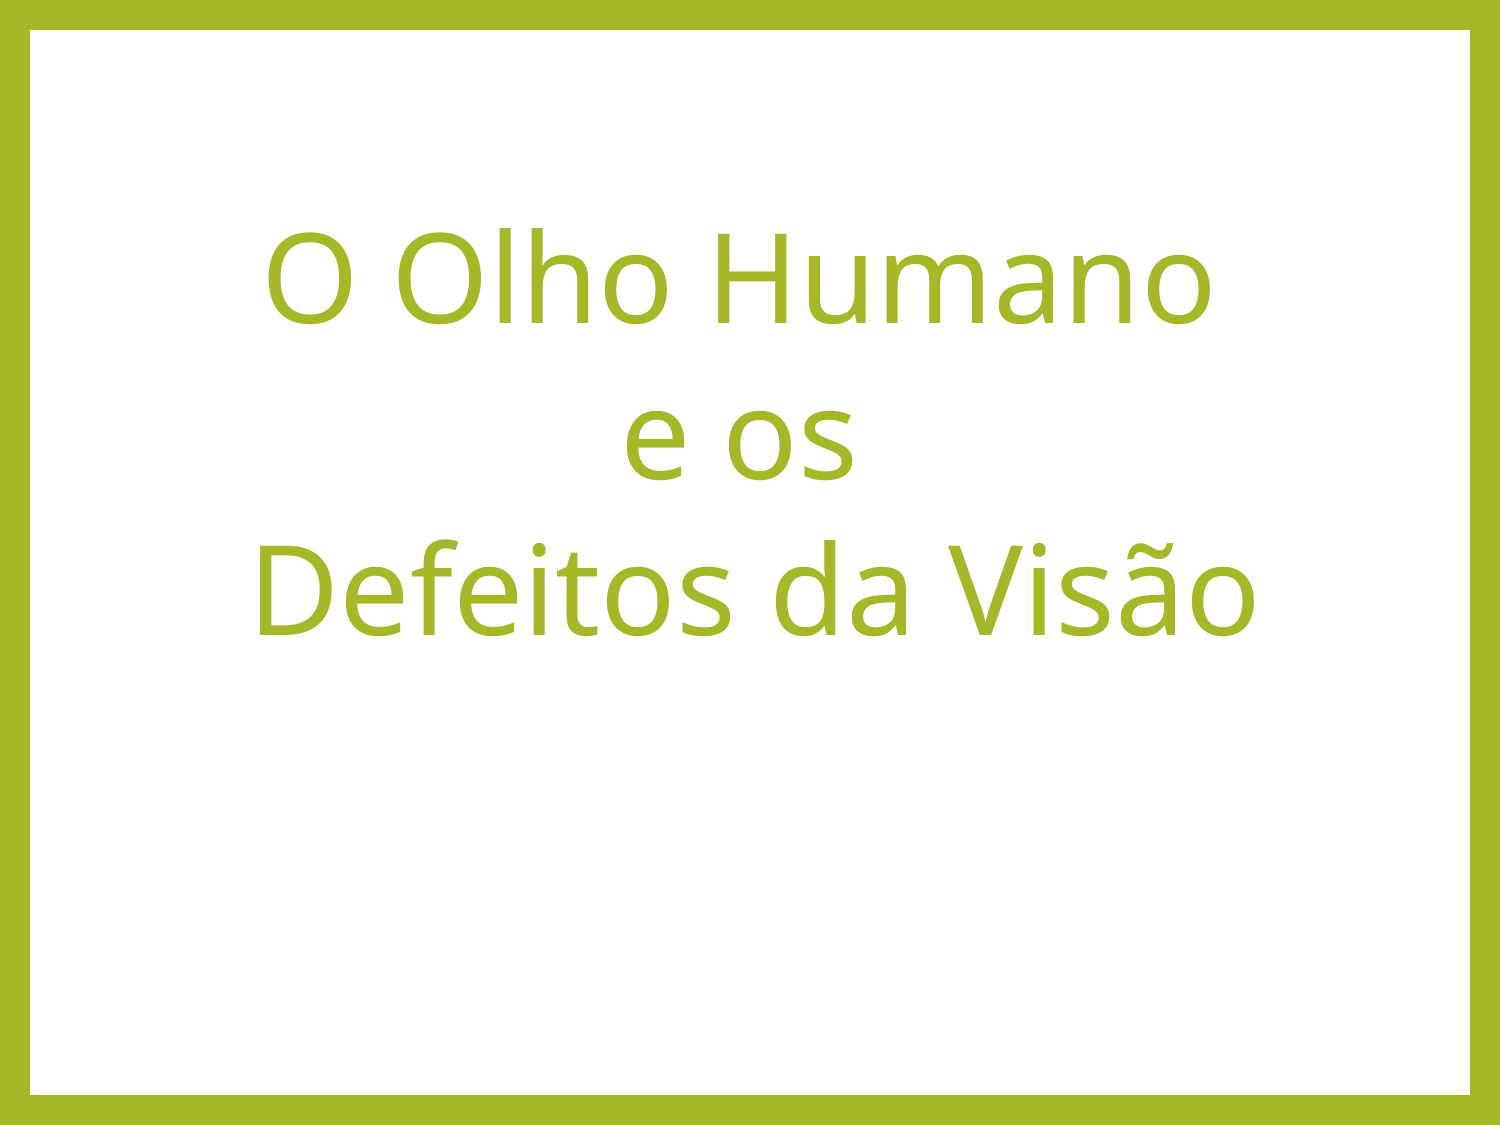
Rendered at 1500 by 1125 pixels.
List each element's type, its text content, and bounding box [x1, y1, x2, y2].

list O Olho Humano e os Defeitos da Visão [159, 208, 1341, 681]
